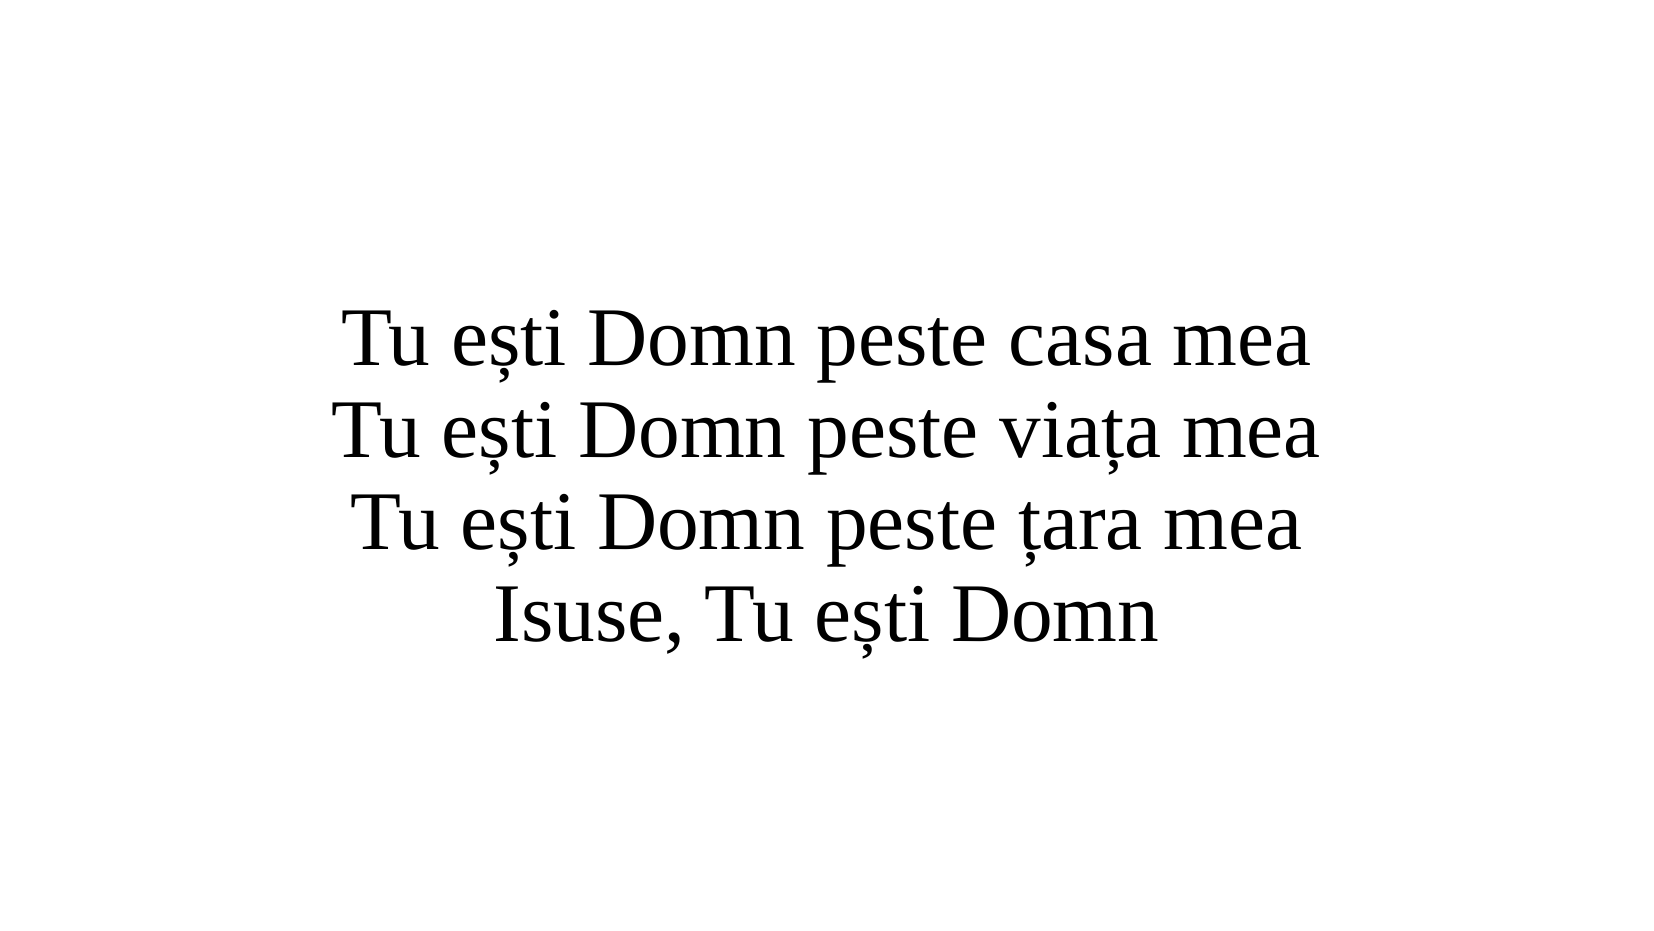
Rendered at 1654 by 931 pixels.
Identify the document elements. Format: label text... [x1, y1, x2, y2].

subtitle Tu ești Domn peste casa mea Tu ești Domn peste viața mea Tu ești Domn peste țara mea Isuse, Tu ești Domn [165, 205, 1489, 745]
